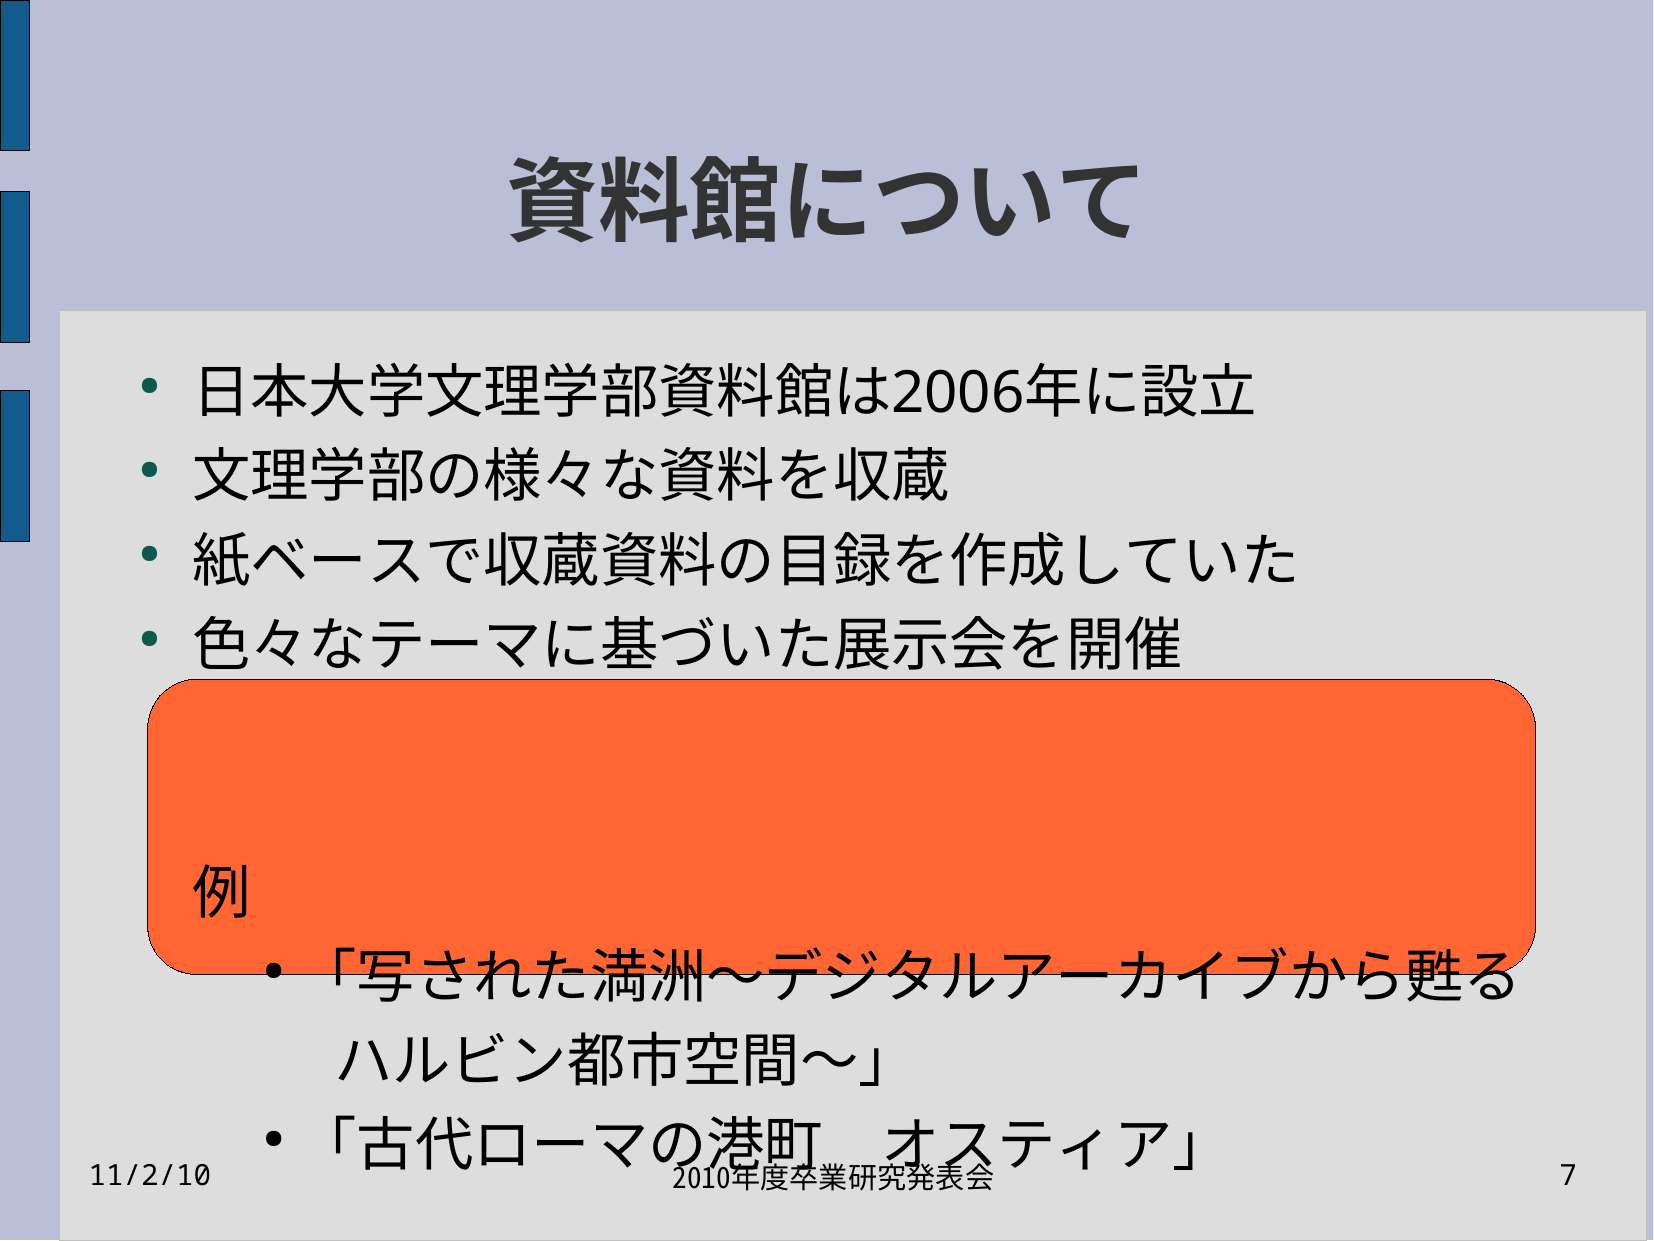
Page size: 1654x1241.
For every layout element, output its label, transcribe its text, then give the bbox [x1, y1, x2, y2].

title 資料館について [121, 91, 1534, 299]
list 日本大学文理学部資料館は2006年に設立 文理学部の様々な資料を収蔵 紙ベースで収蔵資料の目録を作成していた 色々なテーマに基づいた展示会を開催 例 「写された満洲〜デジタルアーカイブから甦るハルビン都市空間〜」 「古代ローマの港町 オスティア」 [121, 344, 1534, 1112]
